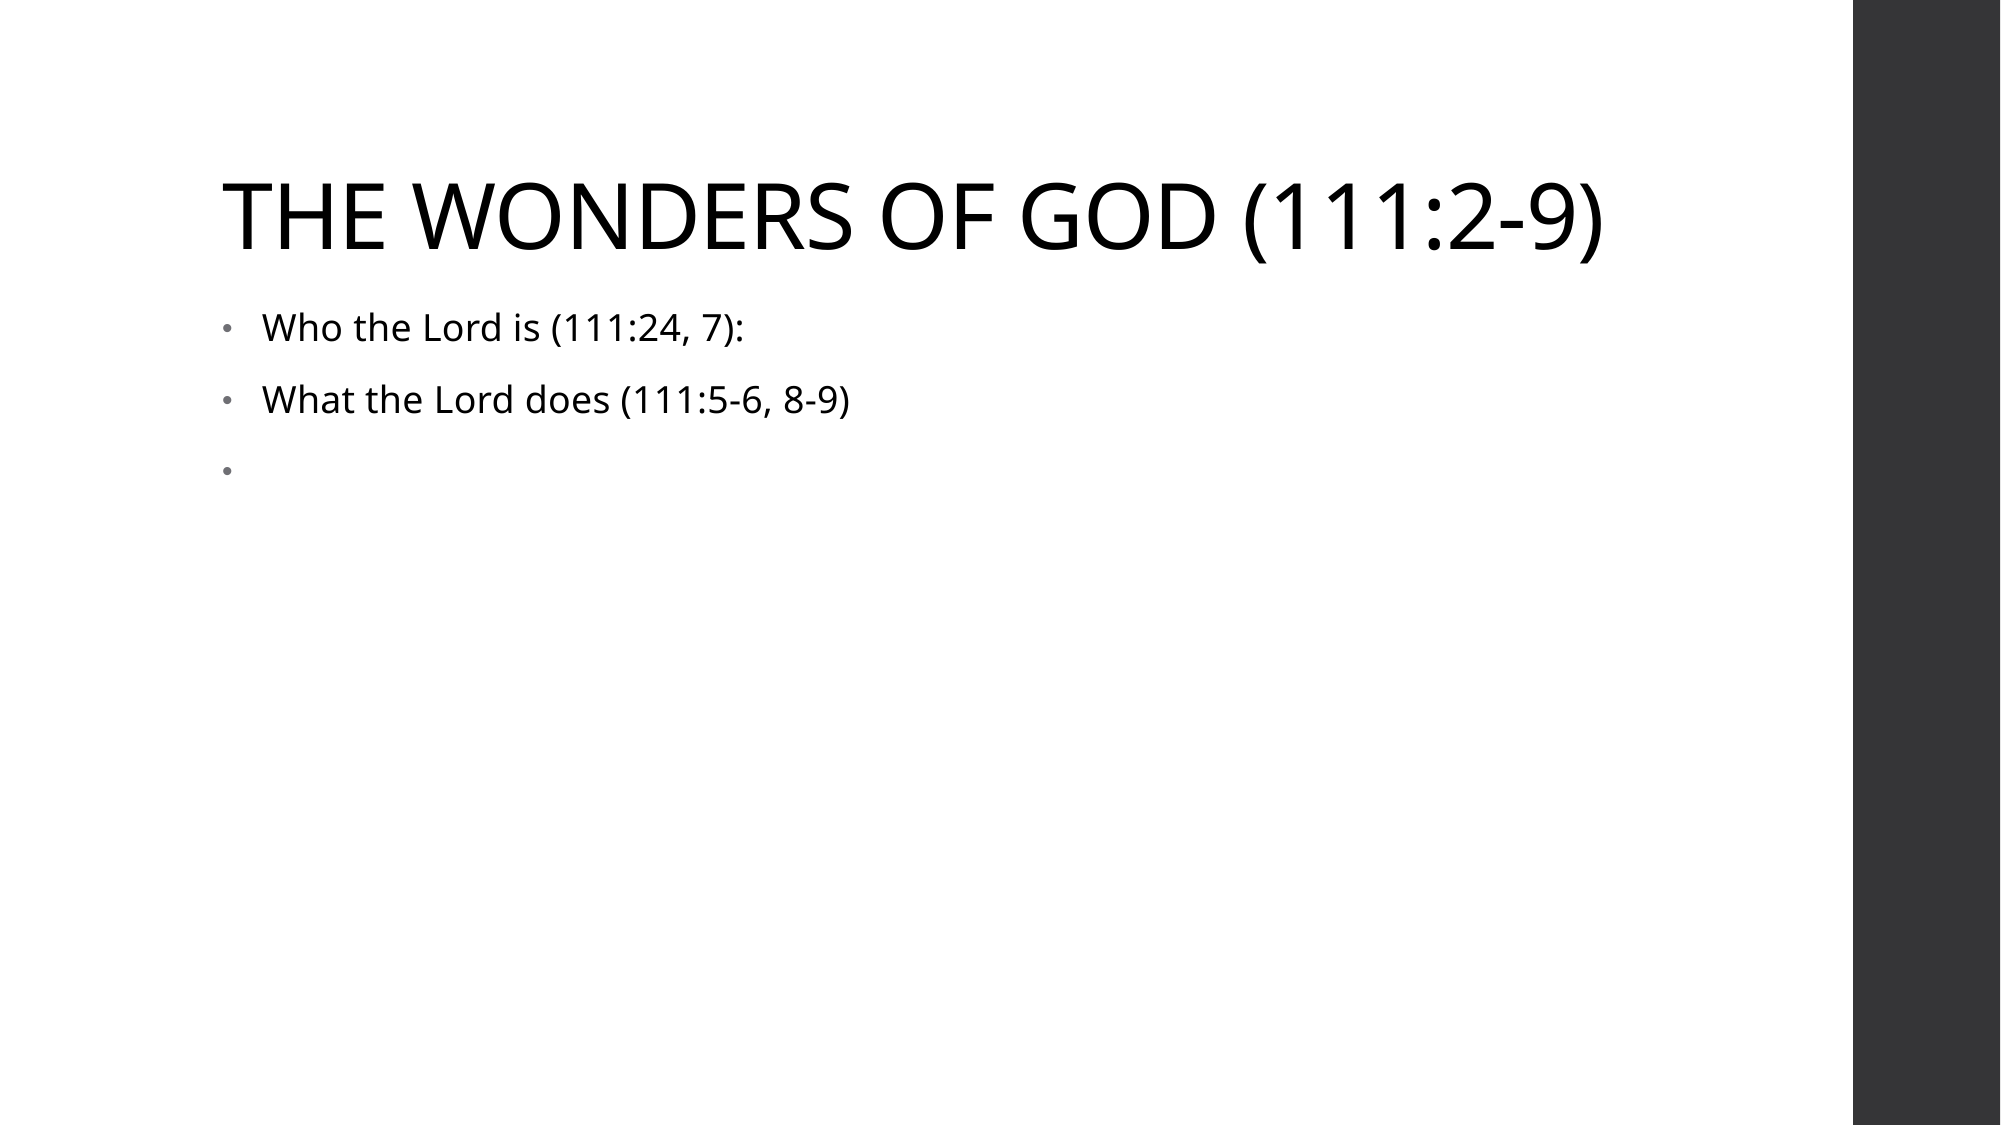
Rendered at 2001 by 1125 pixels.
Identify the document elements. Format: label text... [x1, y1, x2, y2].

title THE WONDERS OF GOD (111:2-9) [206, 60, 1797, 278]
list Who the Lord is (111:24, 7): What the Lord does (111:5-6, 8-9) [206, 299, 1617, 1014]
